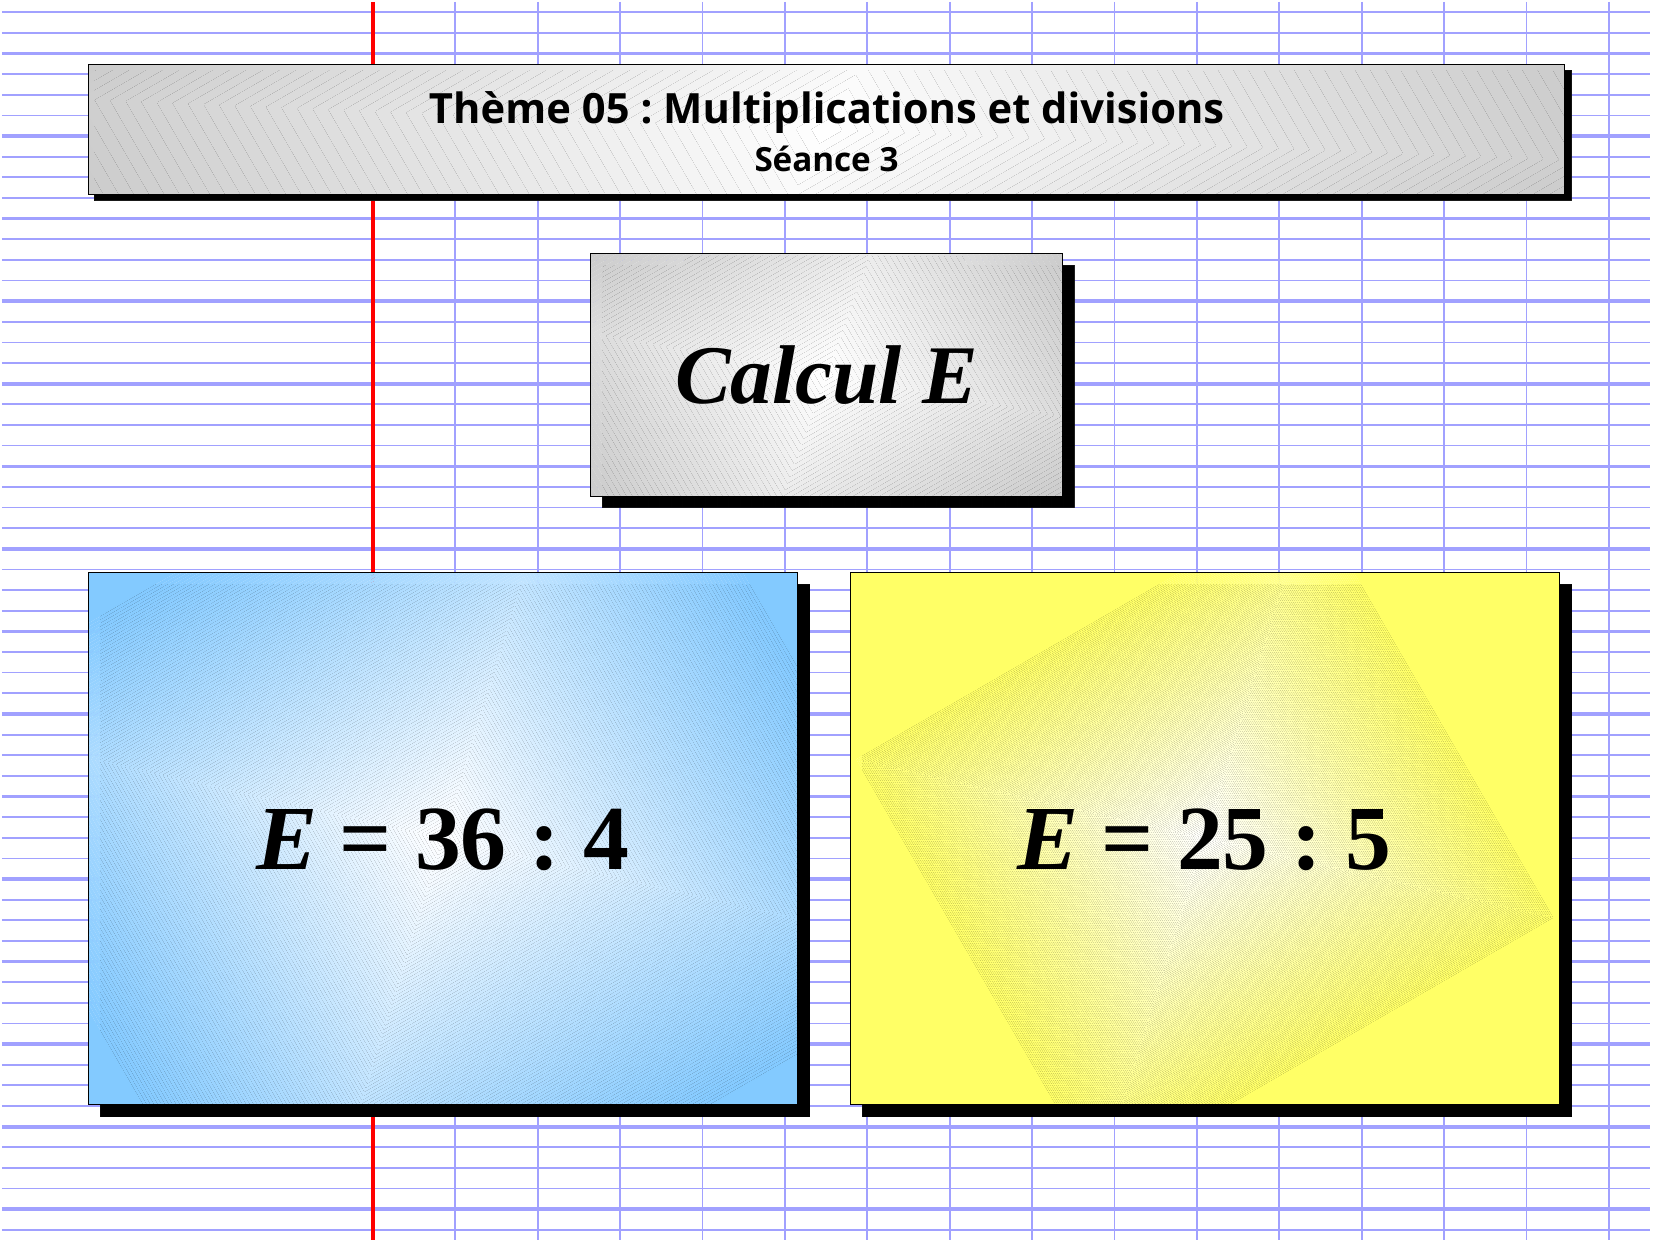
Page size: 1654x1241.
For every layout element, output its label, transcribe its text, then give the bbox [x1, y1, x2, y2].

text_box E = 36 : 4 [88, 572, 798, 1105]
text_box E = 25 : 5 [850, 572, 1560, 1105]
text_box Thème 05 : Multiplications et divisions Séance 3 [88, 64, 1565, 195]
picture [0, 0, 1654, 1241]
text_box Calcul E [590, 253, 1063, 497]
